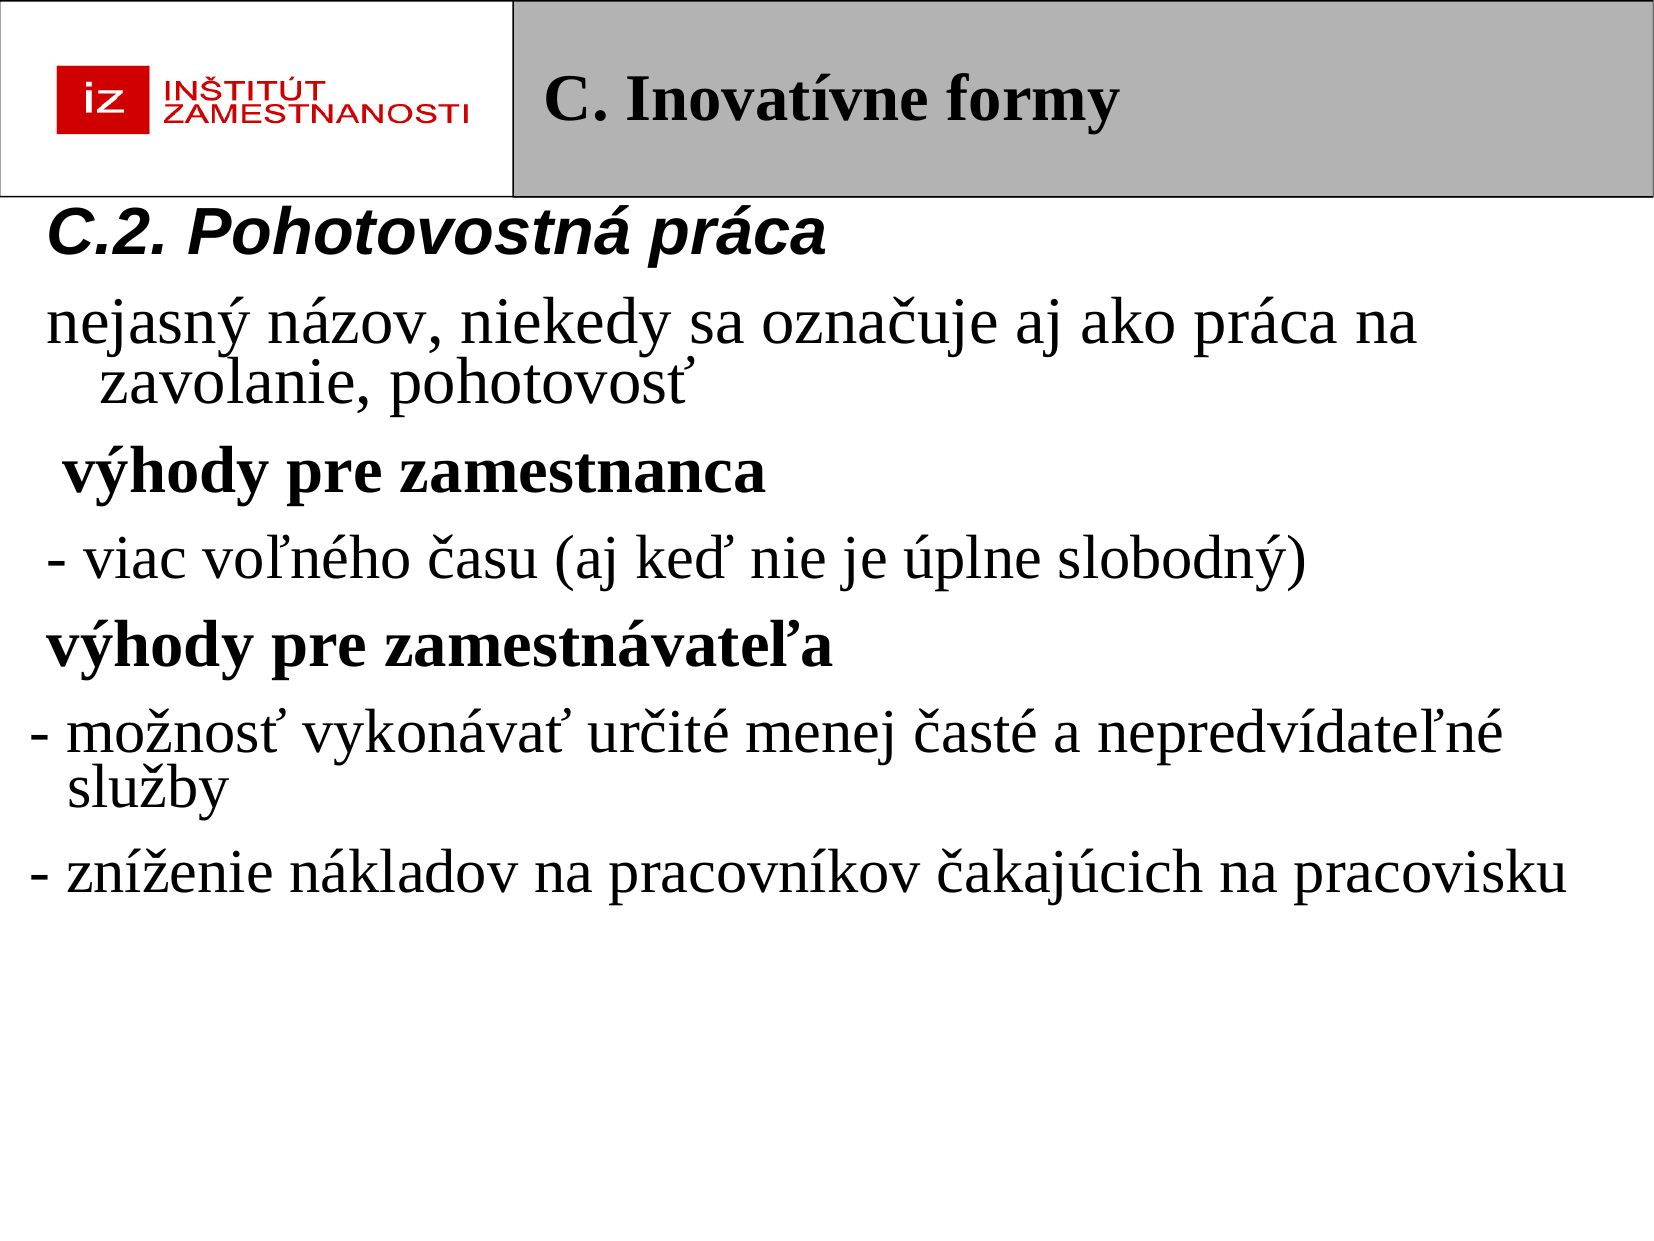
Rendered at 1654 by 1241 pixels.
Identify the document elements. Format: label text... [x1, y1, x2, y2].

picture [5, 6, 513, 190]
list C.2. Pohotovostná práca nejasný názov, niekedy sa označuje aj ako práca na zavolanie, pohotovosť výhody pre zamestnanca - viac voľného času (aj keď nie je úplne slobodný) výhody pre zamestnávateľa - možnosť vykonávať určité menej časté a nepredvídateľné služby - zníženie nákladov na pracovníkov čakajúcich na pracovisku [29, 206, 1654, 989]
text_box C. Inovatívne formy [526, 73, 1152, 148]
text_box [0, 0, 1654, 197]
